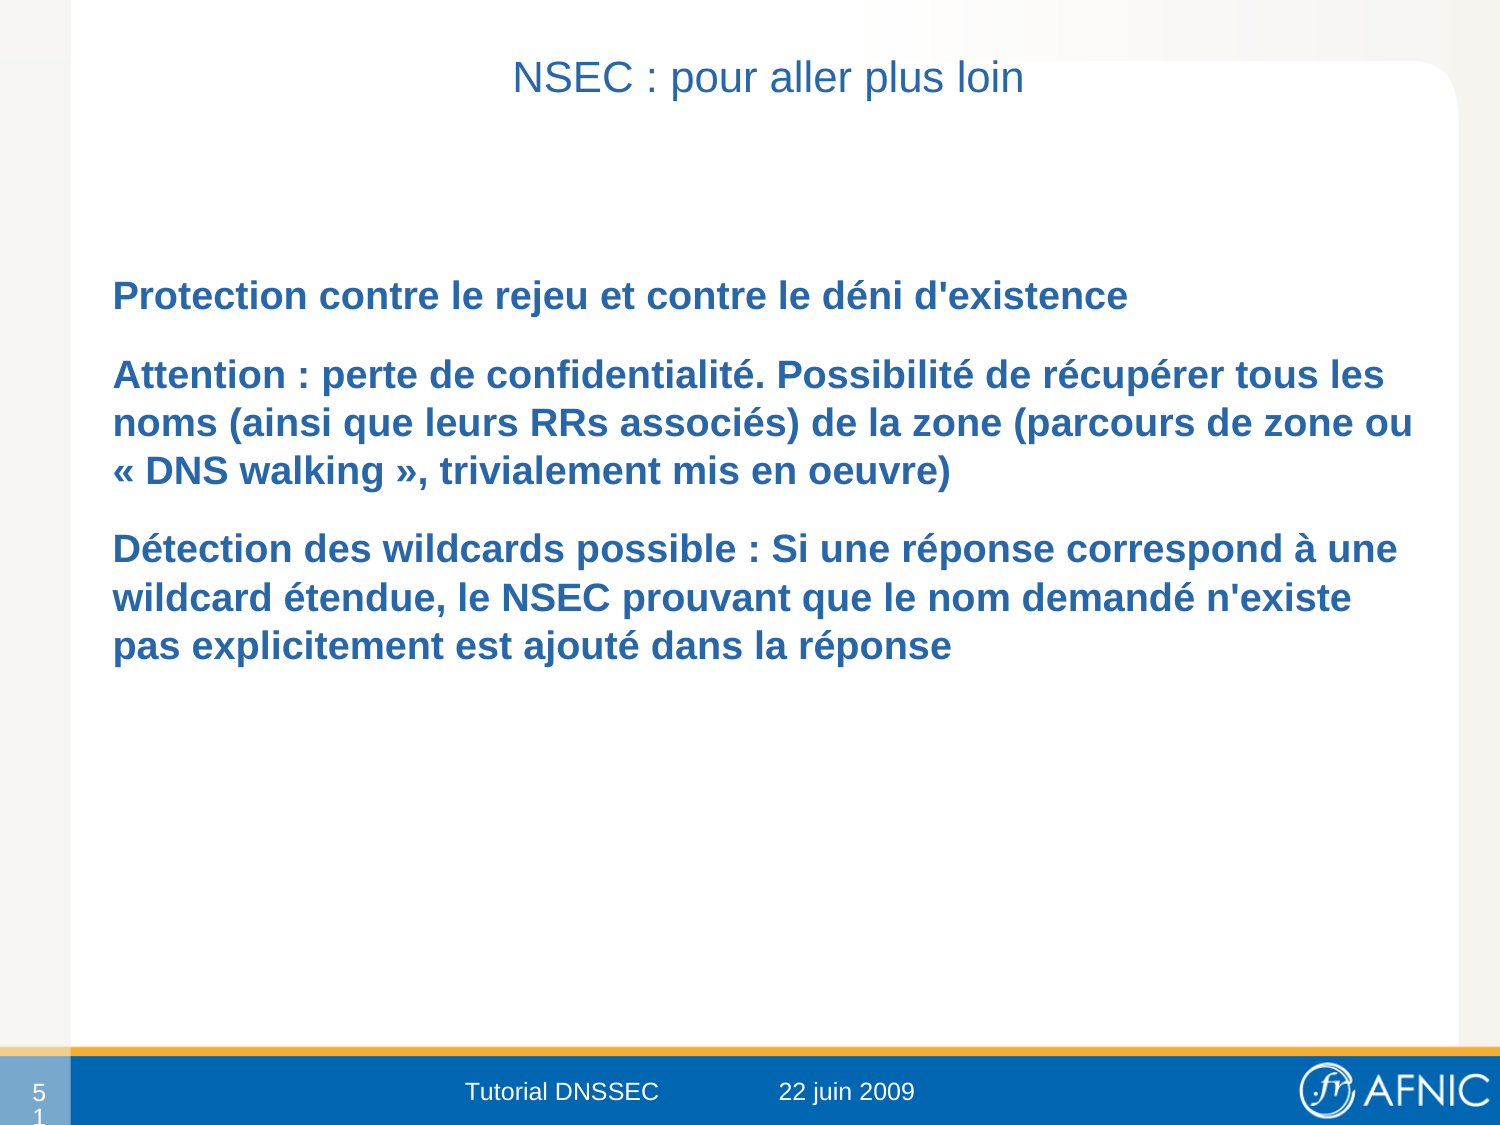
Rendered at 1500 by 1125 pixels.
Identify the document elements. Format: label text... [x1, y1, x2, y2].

title NSEC : pour aller plus loin [112, 12, 1426, 138]
picture [0, 0, 1500, 1125]
list Protection contre le rejeu et contre le déni d'existence Attention : perte de confidentialité. Possibilité de récupérer tous les noms (ainsi que leurs RRs associés) de la zone (parcours de zone ou « DNS walking », trivialement mis en oeuvre) Détection des wildcards possible : Si une réponse correspond à une wildcard étendue, le NSEC prouvant que le nom demandé n'existe pas explicitement est ajouté dans la réponse [112, 266, 1426, 994]
